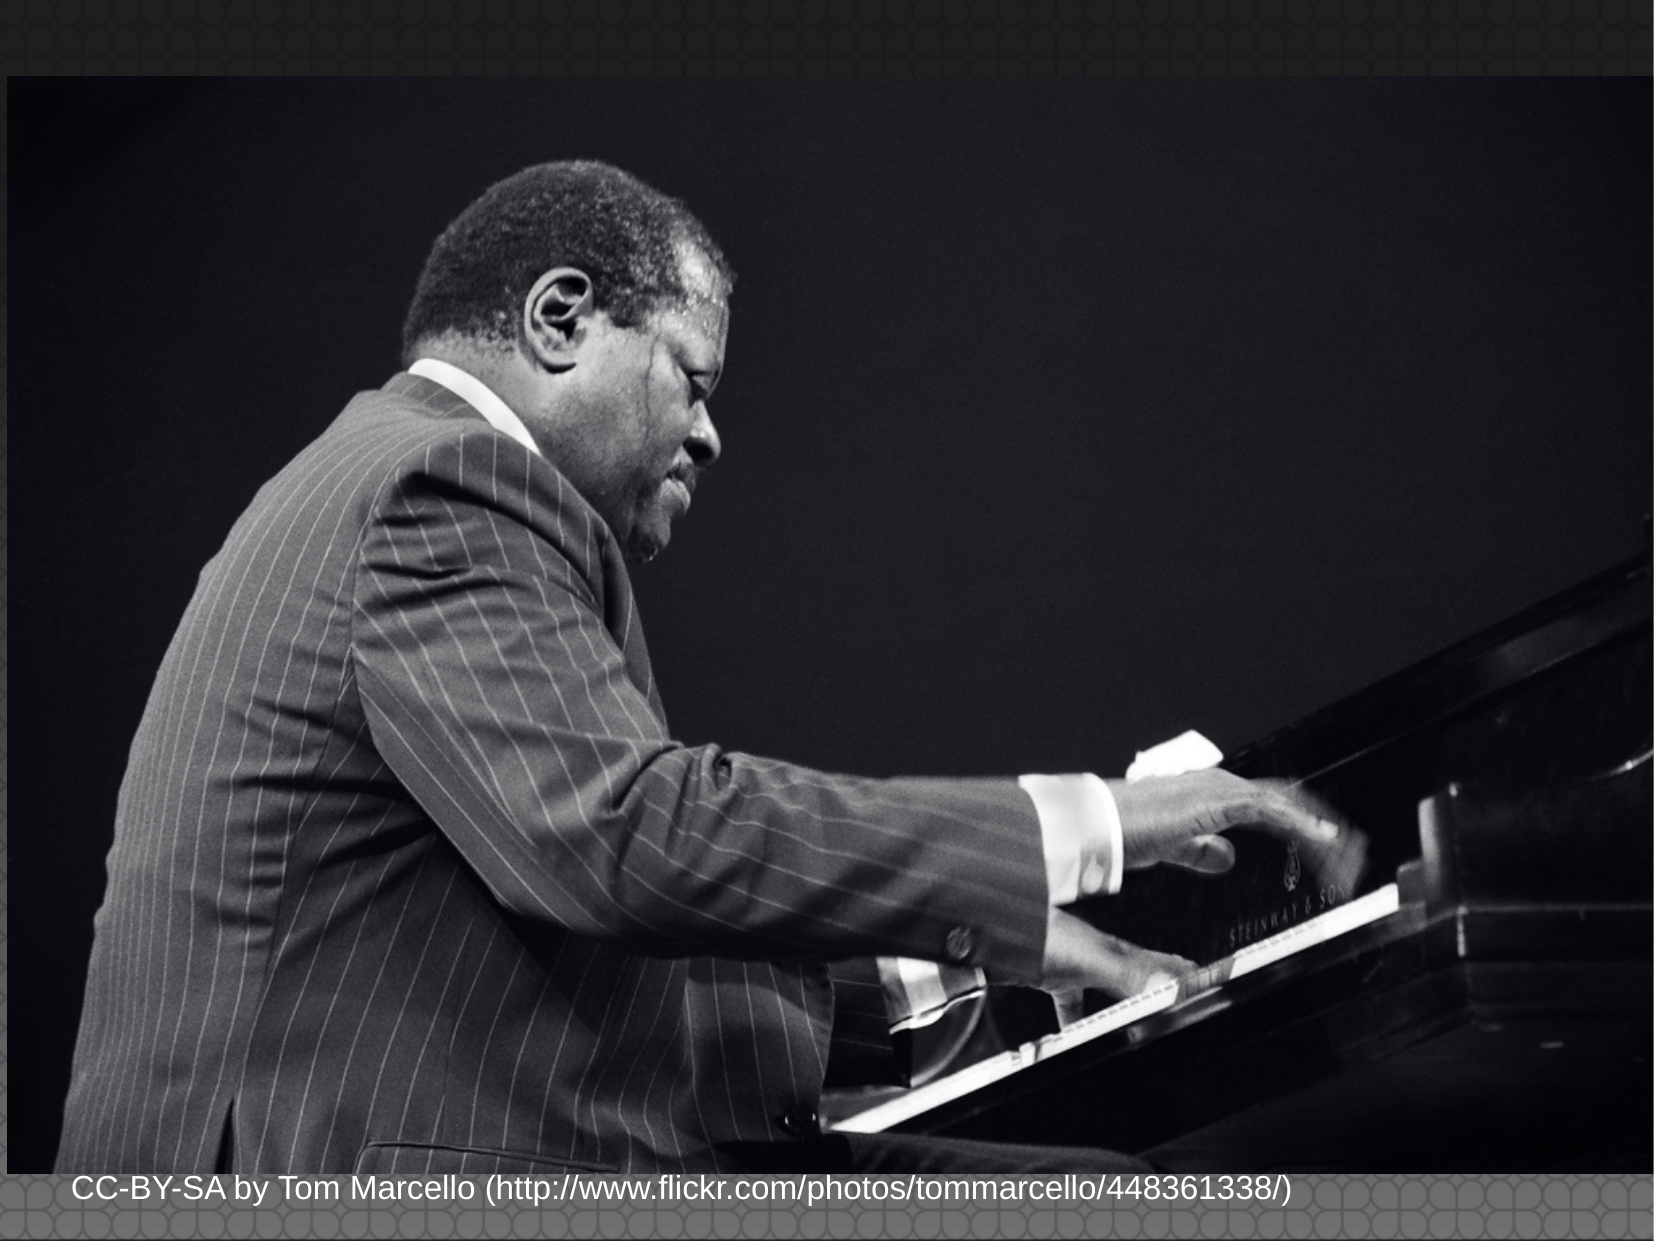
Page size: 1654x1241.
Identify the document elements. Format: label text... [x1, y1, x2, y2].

picture [0, 0, 1654, 1241]
list CC-BY-SA by Tom Marcello (http://www.flickr.com/photos/tommarcello/448361338/) [0, 1169, 1486, 1241]
